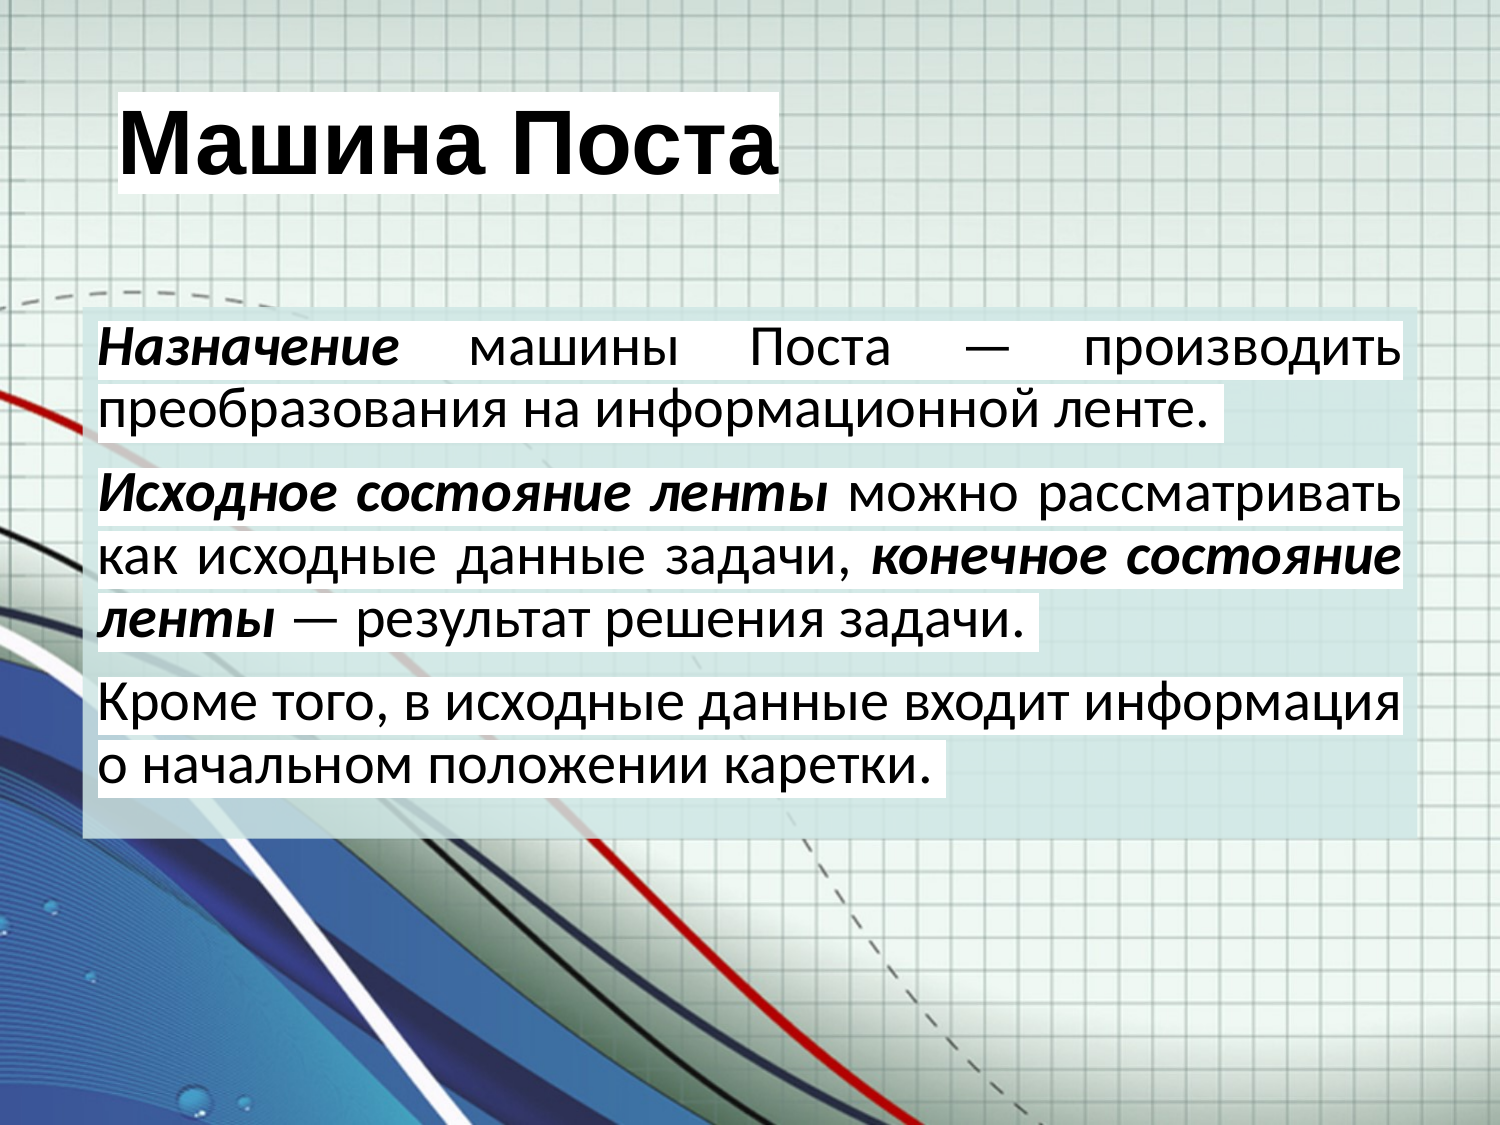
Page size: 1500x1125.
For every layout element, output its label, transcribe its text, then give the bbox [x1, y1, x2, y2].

list [103, 299, 735, 307]
title Машина Поста [103, 32, 1397, 258]
picture [0, 0, 1500, 1125]
list Назначение машины Поста — производить преобразования на инфор­мационной ленте. Исходное состояние ленты можно рассматривать как исходные данные задачи, конечное состояние ленты — результат реше­ния задачи. Кроме того, в исходные данные входит информация о началь­ном положении каретки. [82, 307, 1418, 839]
list [103, 839, 735, 1014]
